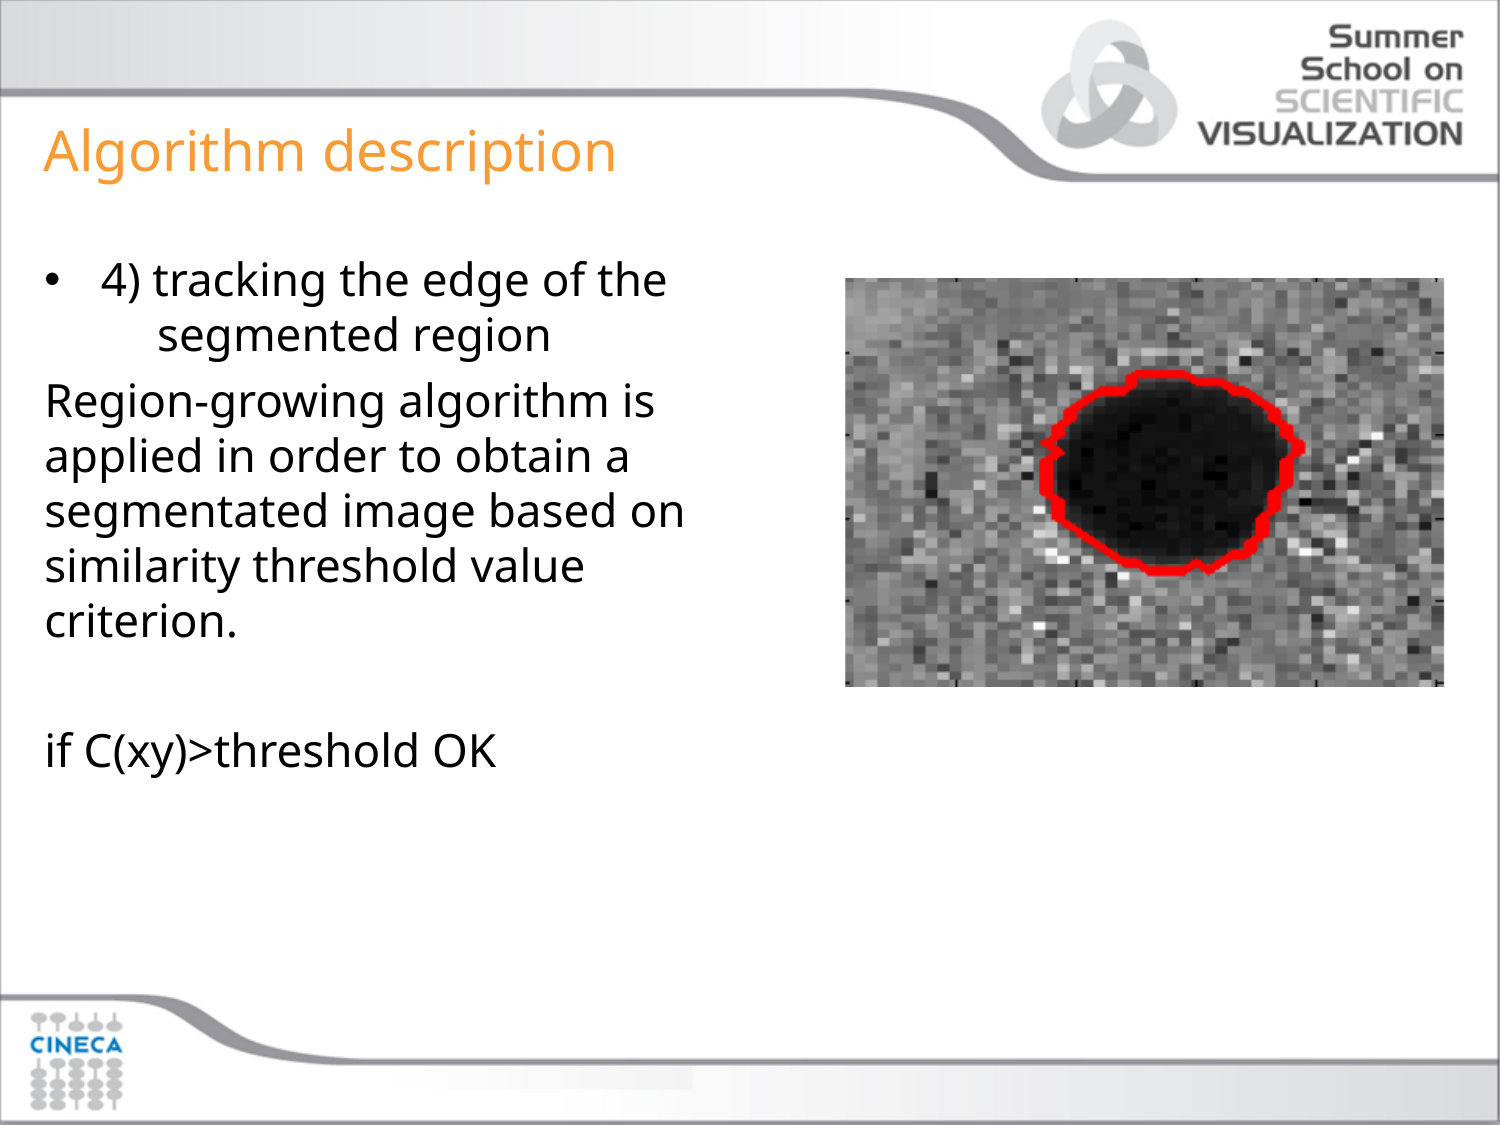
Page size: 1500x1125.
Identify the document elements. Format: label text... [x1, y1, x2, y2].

list 4) tracking the edge of the segmented region Region-growing algorithm is applied in order to obtain a segmentated image based on similarity threshold value criterion. if C(xy)>threshold OK [29, 243, 798, 1005]
title Algorithm description [17, 90, 644, 209]
picture [0, 0, 1500, 1125]
